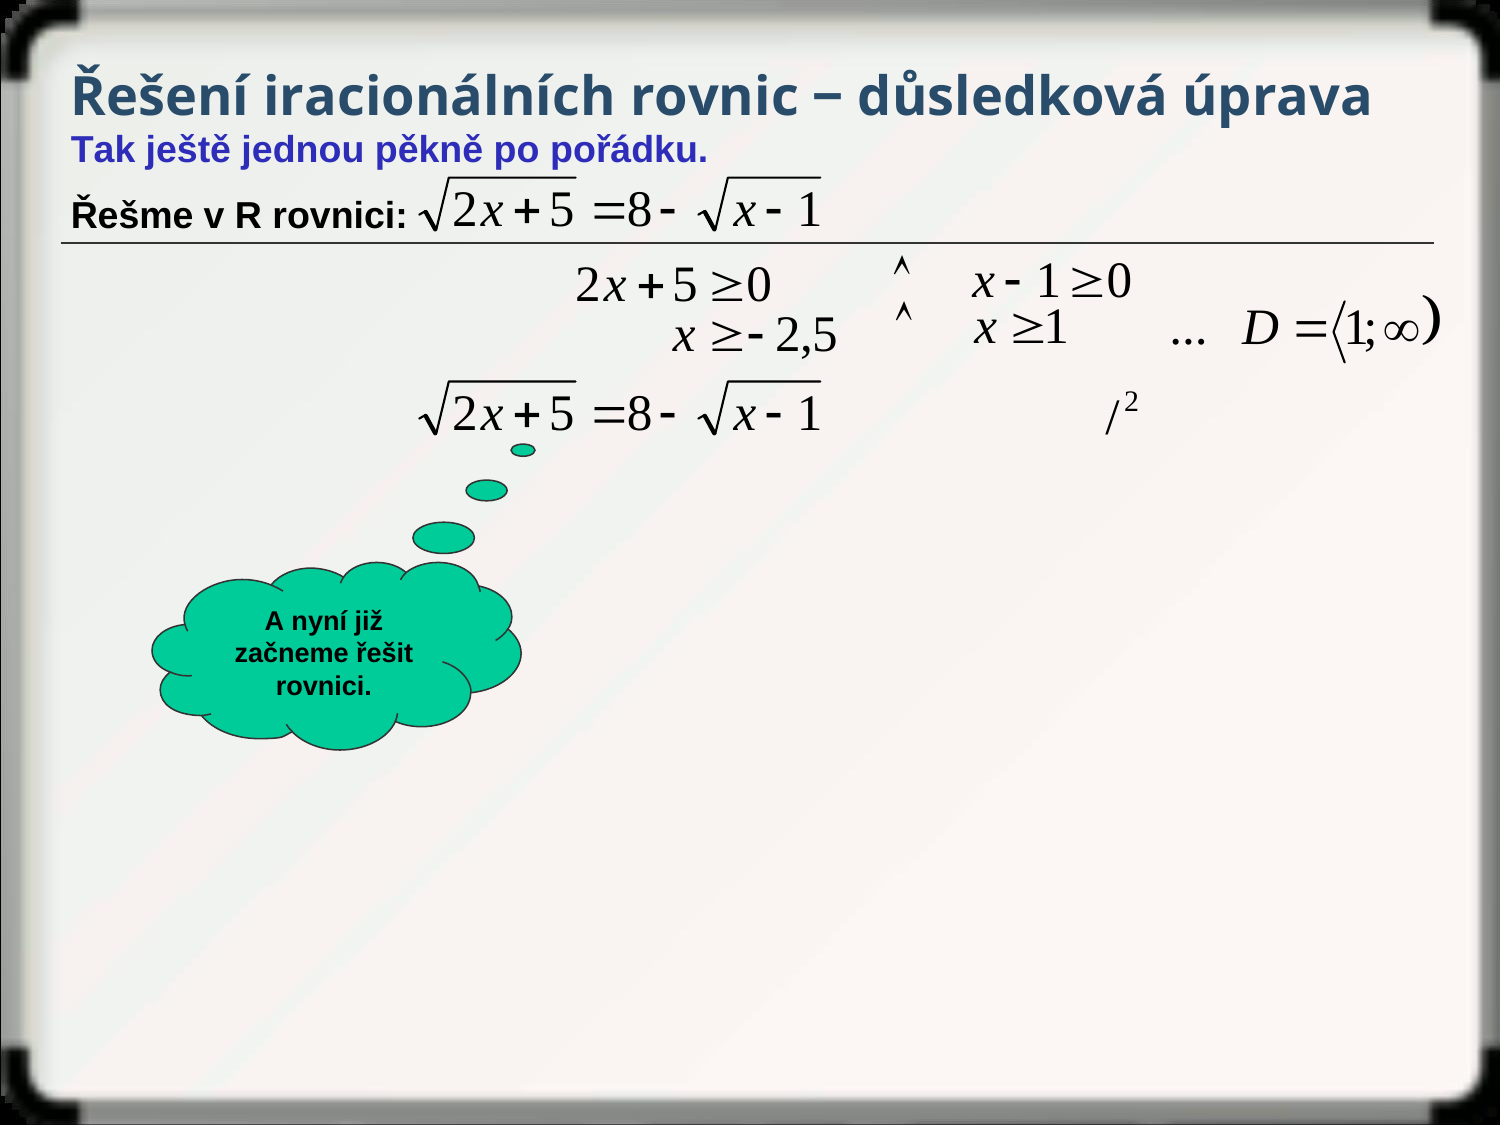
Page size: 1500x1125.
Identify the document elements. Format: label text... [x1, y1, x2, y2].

text_box A nyní již začneme řešit rovnici. [152, 562, 522, 751]
text_box A nyní již začneme řešit rovnici. [466, 480, 508, 501]
chart [409, 254, 847, 448]
text_box Tak ještě jednou pěkně po pořádku. [55, 99, 1445, 195]
text_box Řešme v R rovnici: [55, 166, 1408, 261]
chart [1096, 379, 1149, 448]
text_box A nyní již začneme řešit rovnici. [412, 522, 475, 554]
picture [0, 0, 1500, 1125]
chart [885, 250, 1142, 365]
text_box Řešení iracionálních rovnic ‒ důsledková úprava [55, 54, 1430, 99]
chart [1164, 289, 1442, 375]
